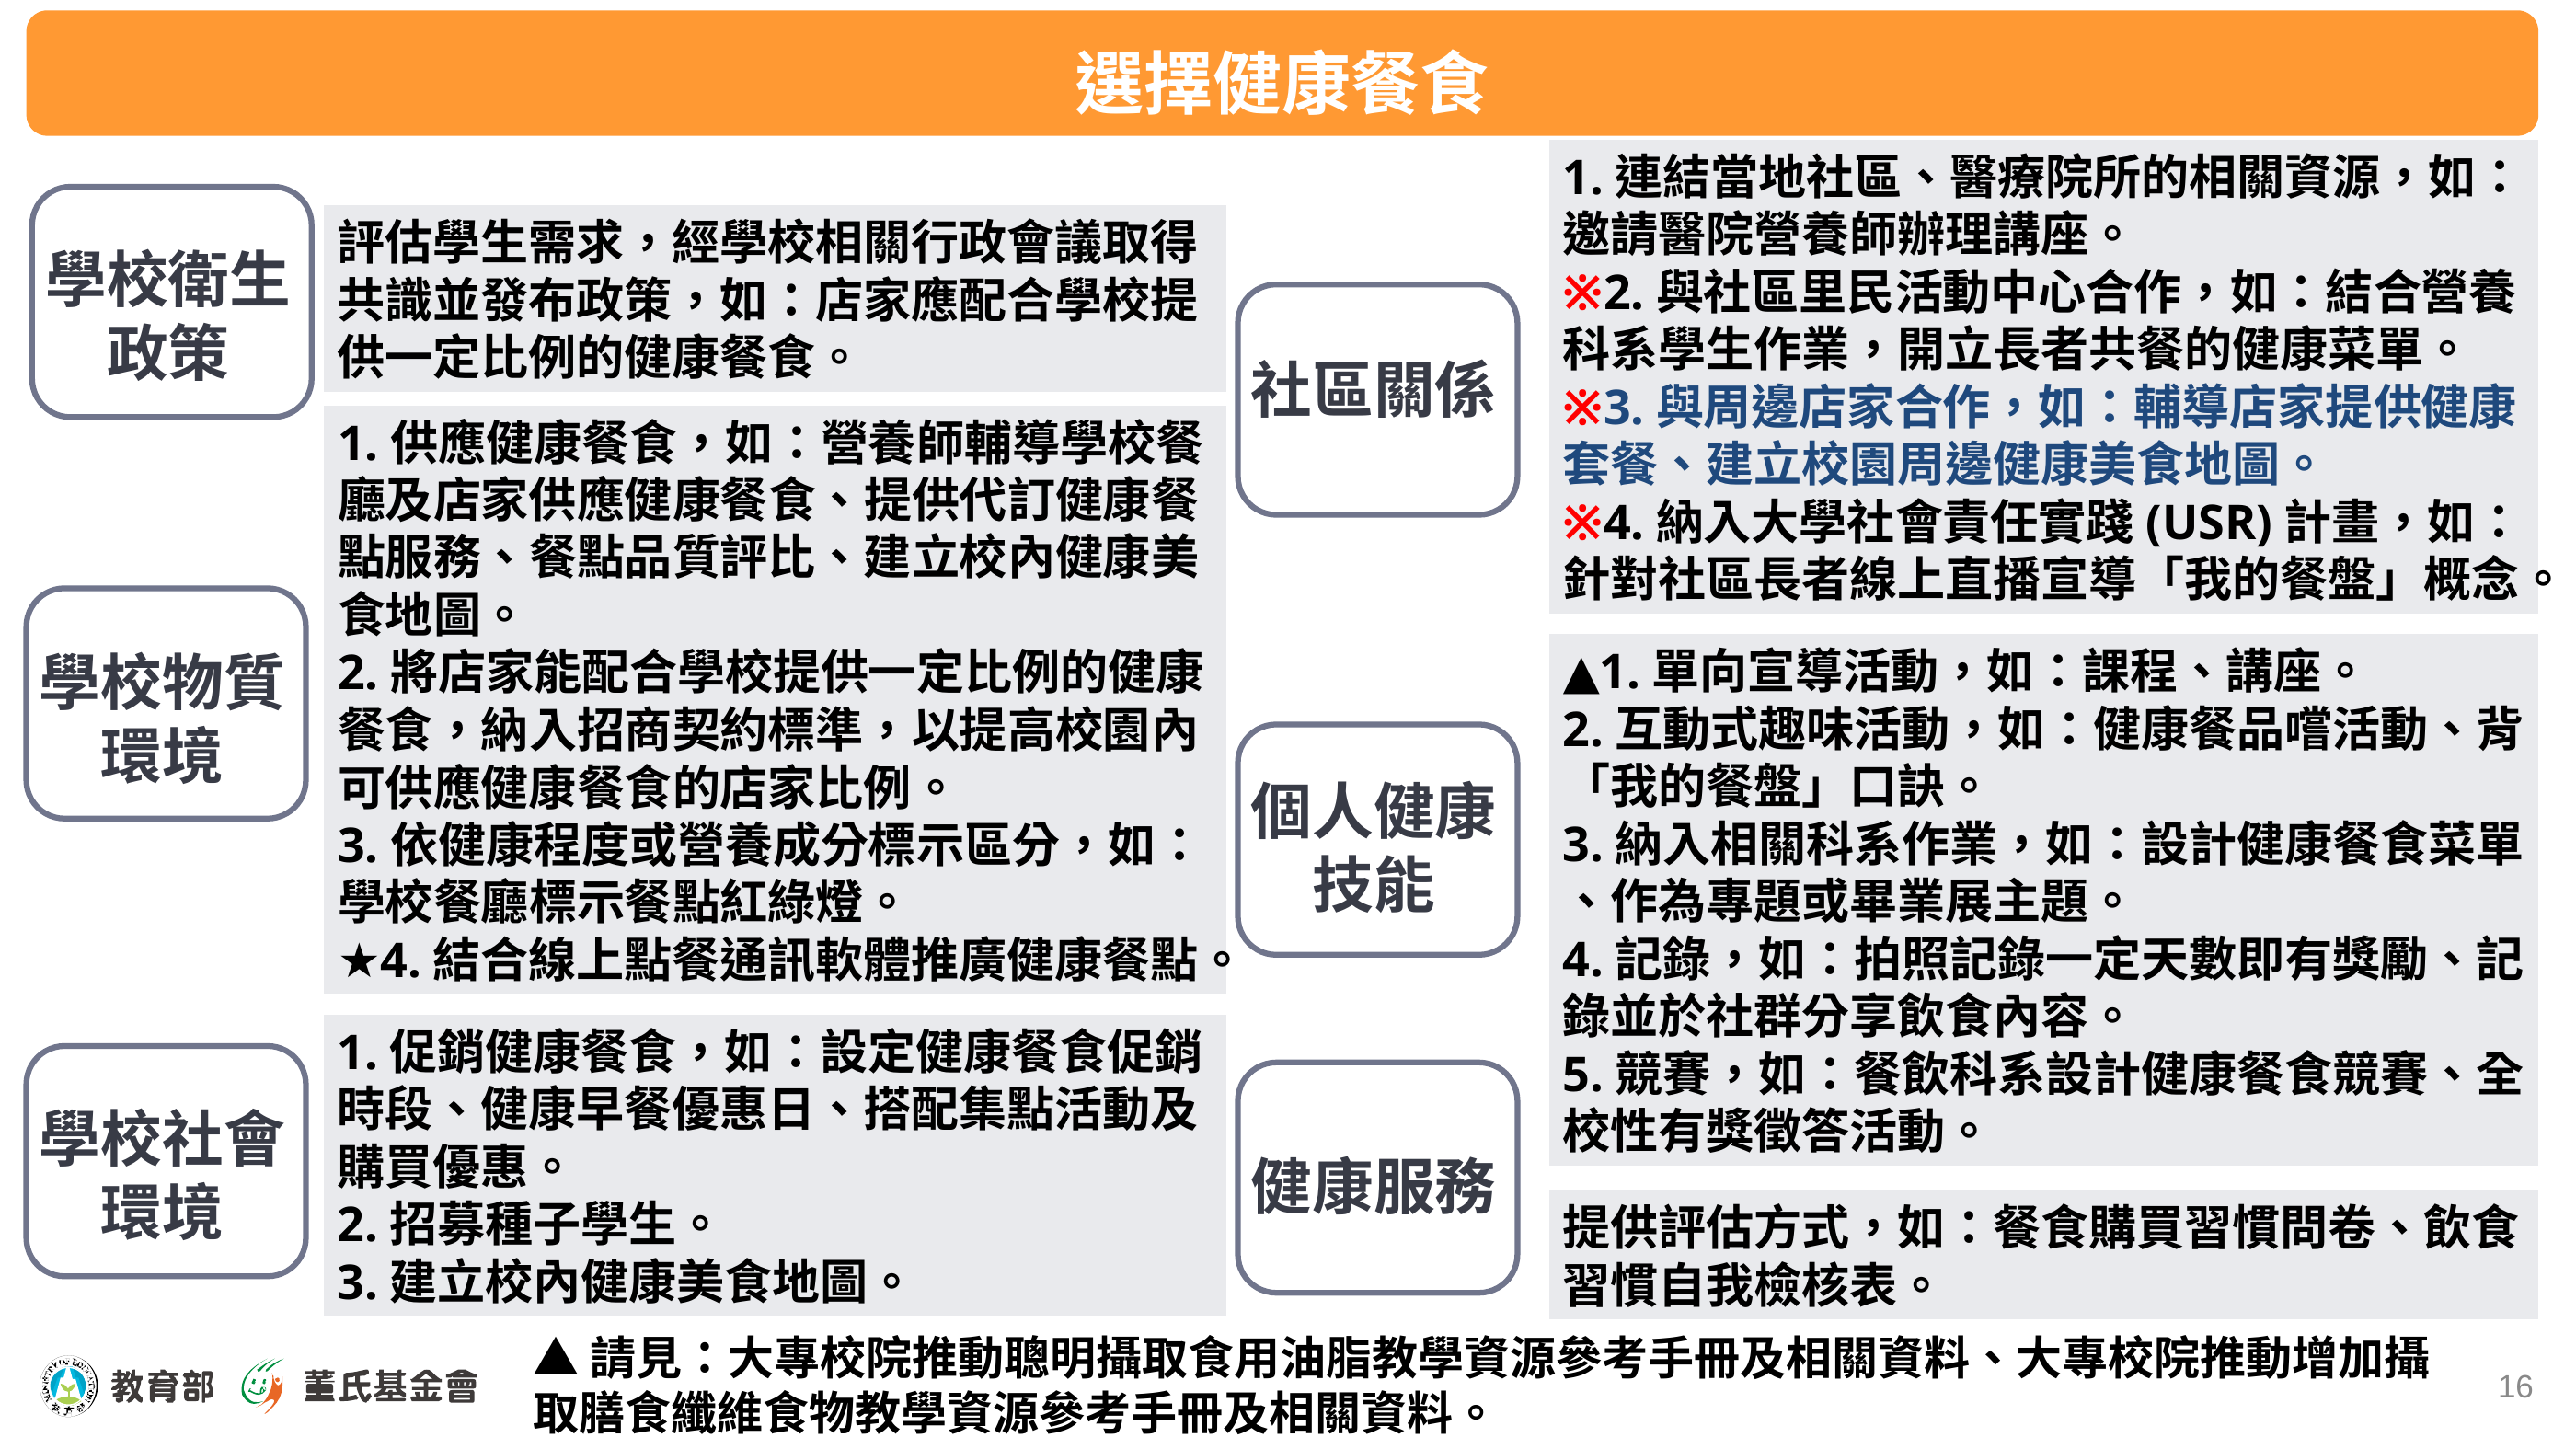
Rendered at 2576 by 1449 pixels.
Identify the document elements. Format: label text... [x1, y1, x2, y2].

text_box 個人健康技能 [1234, 766, 1513, 927]
text_box 學校衛生政策 [29, 235, 308, 396]
text_box 選擇健康餐食 [26, 10, 2539, 136]
text_box 評估學生需求，經學校相關行政會議取得共識並發布政策，如：店家應配合學校提供一定比例的健康餐食。 [324, 205, 1226, 392]
text_box 提供評估方式，如：餐食購買習慣問卷、飲食習慣自我檢核表。 [1549, 1190, 2538, 1319]
text_box 16 [2484, 1350, 2555, 1420]
text_box 學校物質環境 [23, 637, 302, 798]
text_box 1.供應健康餐食，如：營養師輔導學校餐廳及店家供應健康餐食、提供代訂健康餐點服務、餐點品質評比、建立校內健康美食地圖。 2.將店家能配合學校提供一定比例的健康餐食，納入招商契約標準，以提高校園內可供應健康餐食的店家比例。 3.依健康程度或營養成分標示區分，如：學校餐廳標示餐點紅綠燈。 ★4.結合線上點餐通訊軟體推廣健康餐點。 [324, 406, 1226, 994]
text_box 健康服務 [1234, 1141, 1513, 1228]
text_box 1.促銷健康餐食，如：設定健康餐食促銷時段、健康早餐優惠日、搭配集點活動及購買優惠。 2.招募種子學生。 3.建立校內健康美食地圖。 [324, 1015, 1226, 1316]
text_box 學校社會環境 [23, 1094, 302, 1255]
text_box 社區關係 [1234, 344, 1513, 431]
text_box ▲1.單向宣導活動，如：課程、講座。 2.互動式趣味活動，如：健康餐品嚐活動、背「我的餐盤」口訣。 3.納入相關科系作業，如：設計健康餐食菜單 、作為專題或畢業展主題。 4.記錄，如：拍照記錄一定天數即有獎勵、記錄並於社群分享飲食內容。 5.競賽，如：餐飲科系設計健康餐食競賽、全校性有獎徵答活動。 [1549, 634, 2538, 1166]
text_box 1.連結當地社區、醫療院所的相關資源，如：邀請醫院營養師辦理講座。 ※2.與社區里民活動中心合作，如：結合營養科系學生作業，開立長者共餐的健康菜單。 ※3.與周邊店家合作，如：輔導店家提供健康套餐、建立校園周邊健康美食地圖。 ※4.納入大學社會責任實踐(USR)計畫，如：針對社區長者線上直播宣導「我的餐盤」概念。 [1549, 140, 2538, 614]
text_box ▲請見：大專校院推動聰明攝取食用油脂教學資源參考手冊及相關資料、大專校院推動增加攝取膳食纖維食物教學資源參考手冊及相關資料。 [519, 1322, 2484, 1446]
